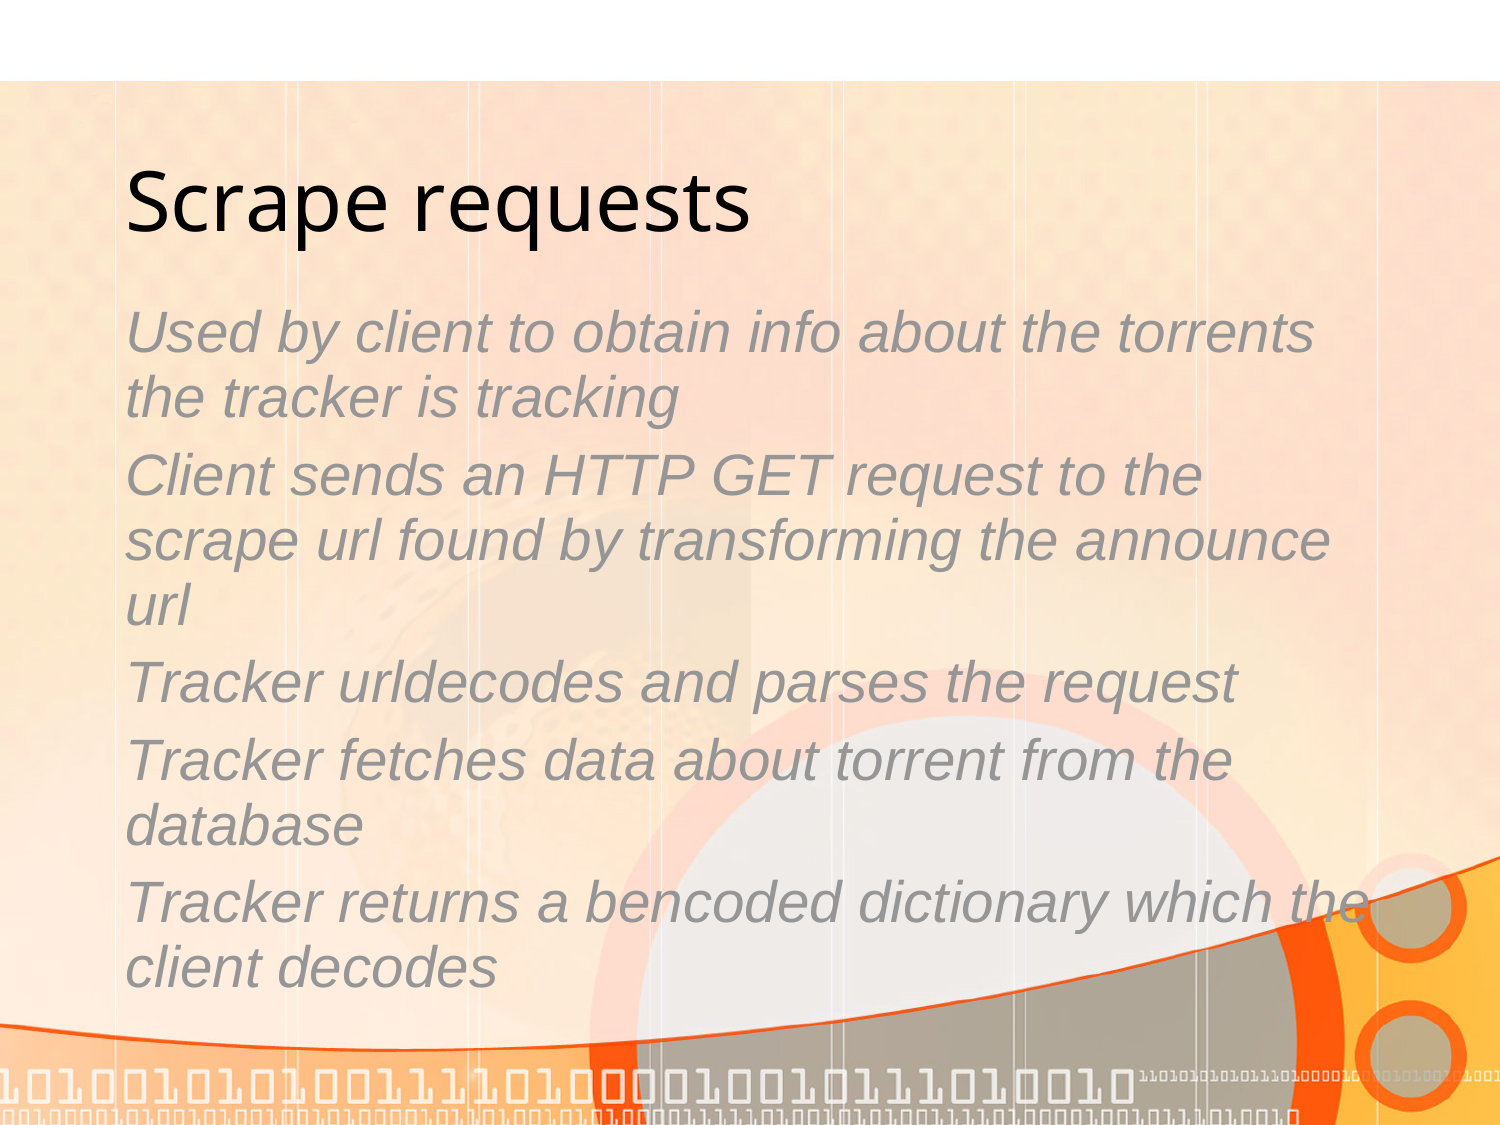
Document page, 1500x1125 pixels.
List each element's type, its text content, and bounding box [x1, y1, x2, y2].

subtitle Used by client to obtain info about the torrents the tracker is tracking Client sends an HTTP GET request to the scrape url found by transforming the announce url Tracker urldecodes and parses the request Tracker fetches data about torrent from the database Tracker returns a bencoded dictionary which the client decodes [125, 299, 1388, 1001]
picture [0, 0, 1500, 1125]
title Scrape requests [125, 99, 1388, 299]
